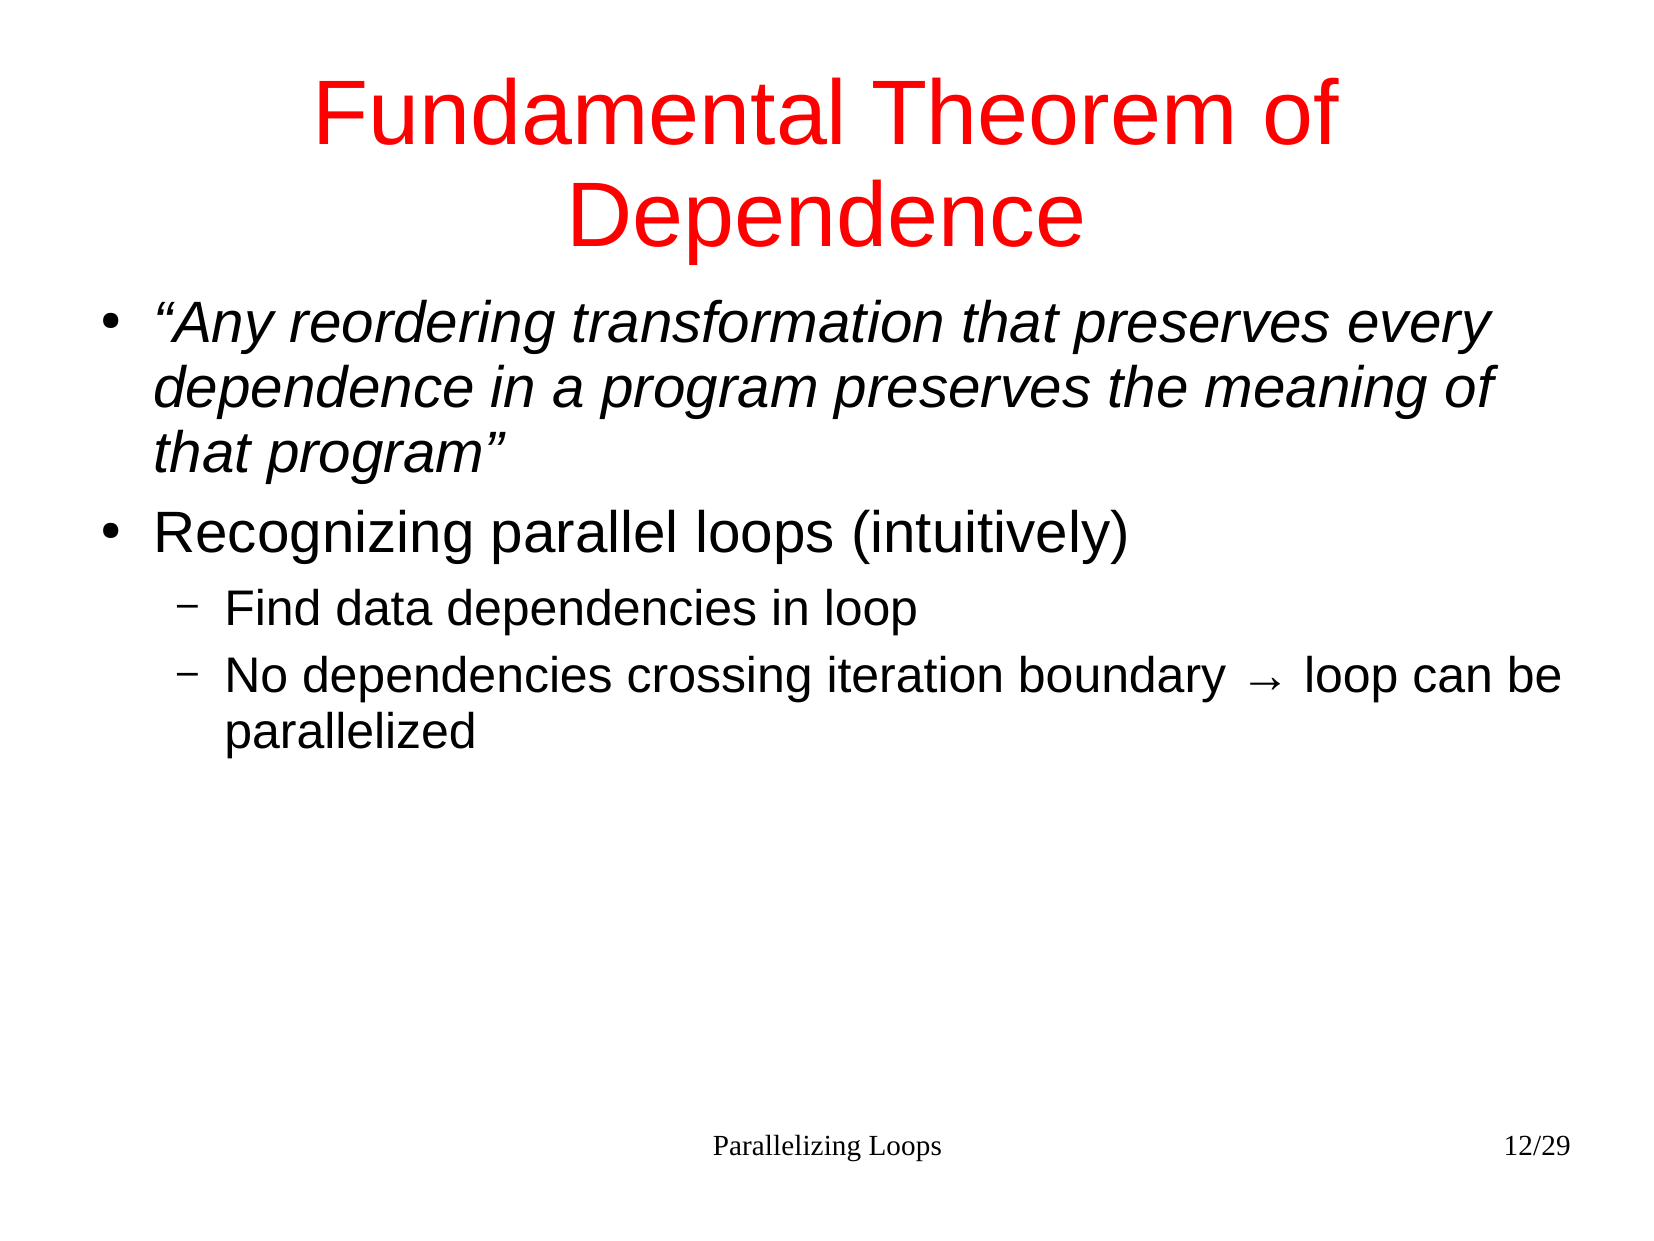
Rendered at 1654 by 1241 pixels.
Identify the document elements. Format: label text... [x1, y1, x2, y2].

title Fundamental Theorem of Dependence [82, 60, 1571, 267]
list “Any reordering transformation that preserves every dependence in a program preserves the meaning of that program” Recognizing parallel loops (intuitively) Find data dependencies in loop No dependencies crossing iteration boundary → loop can be parallelized [82, 290, 1571, 1109]
